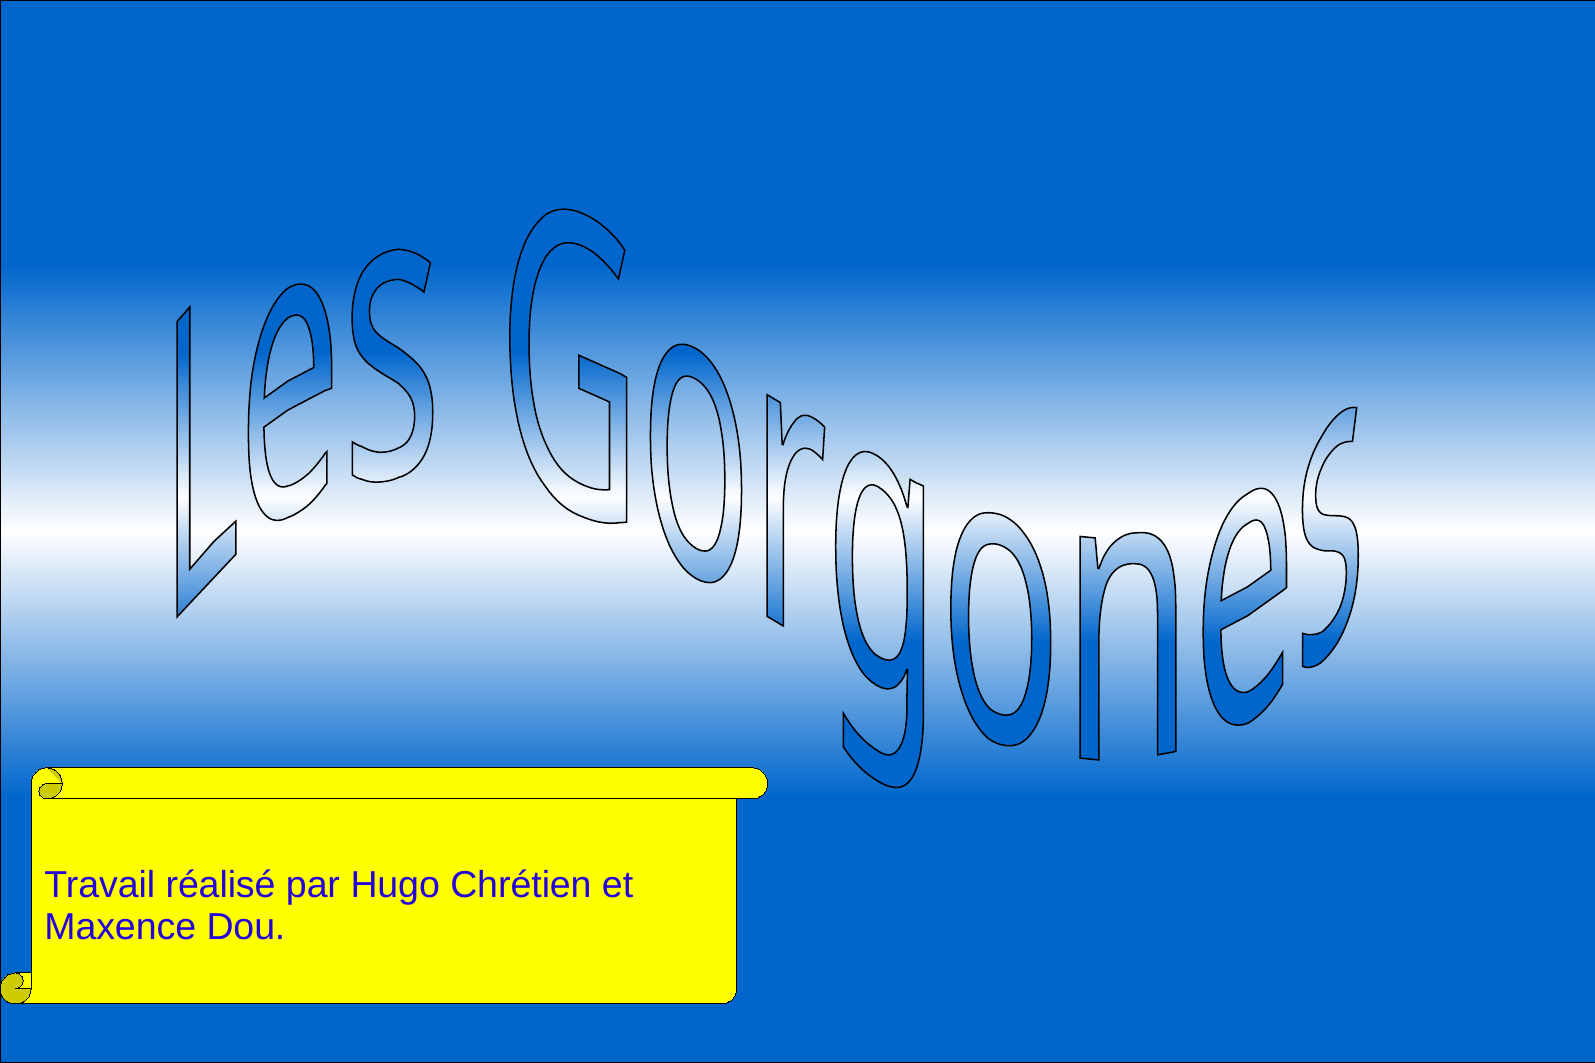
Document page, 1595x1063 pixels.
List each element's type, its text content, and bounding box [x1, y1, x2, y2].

text_box Les Gorgones [1080, 532, 1176, 760]
text_box Les Gorgones [177, 307, 236, 617]
text_box Travail réalisé par Hugo Chrétien et Maxence Dou. [29, 856, 768, 956]
text_box Les Gorgones [1203, 488, 1287, 726]
text_box Les Gorgones [650, 344, 742, 583]
text_box Les Gorgones [835, 451, 924, 788]
text_box Les Gorgones [352, 249, 433, 483]
text_box Les Gorgones [950, 512, 1051, 746]
text_box Les Gorgones [509, 209, 627, 524]
text_box Les Gorgones [248, 284, 332, 521]
text_box [0, 0, 1595, 1063]
text_box Les Gorgones [767, 394, 825, 626]
text_box Les Gorgones [1302, 407, 1359, 668]
